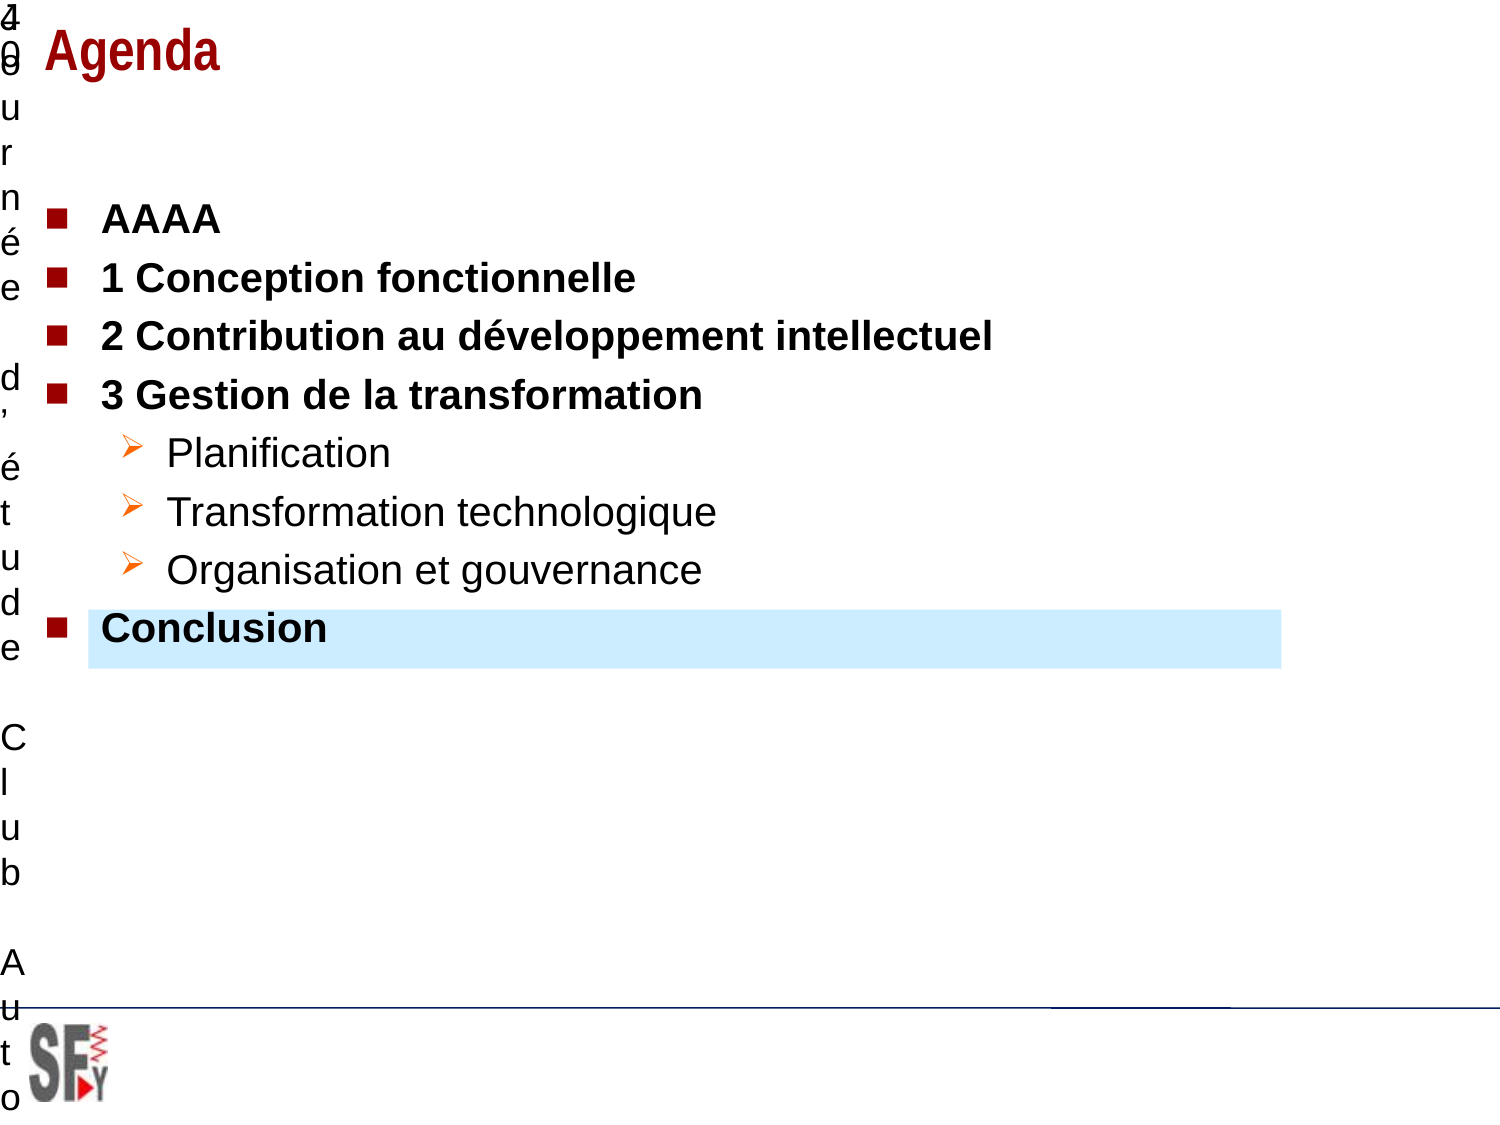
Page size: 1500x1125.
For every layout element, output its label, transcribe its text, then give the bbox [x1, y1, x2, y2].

list AAAA 1 Conception fonctionnelle 2 Contribution au développement intellectuel 3 Gestion de la transformation Planification Transformation technologique Organisation et gouvernance Conclusion [29, 184, 1471, 988]
title Agenda [29, 12, 1471, 138]
picture [29, 1023, 108, 1102]
